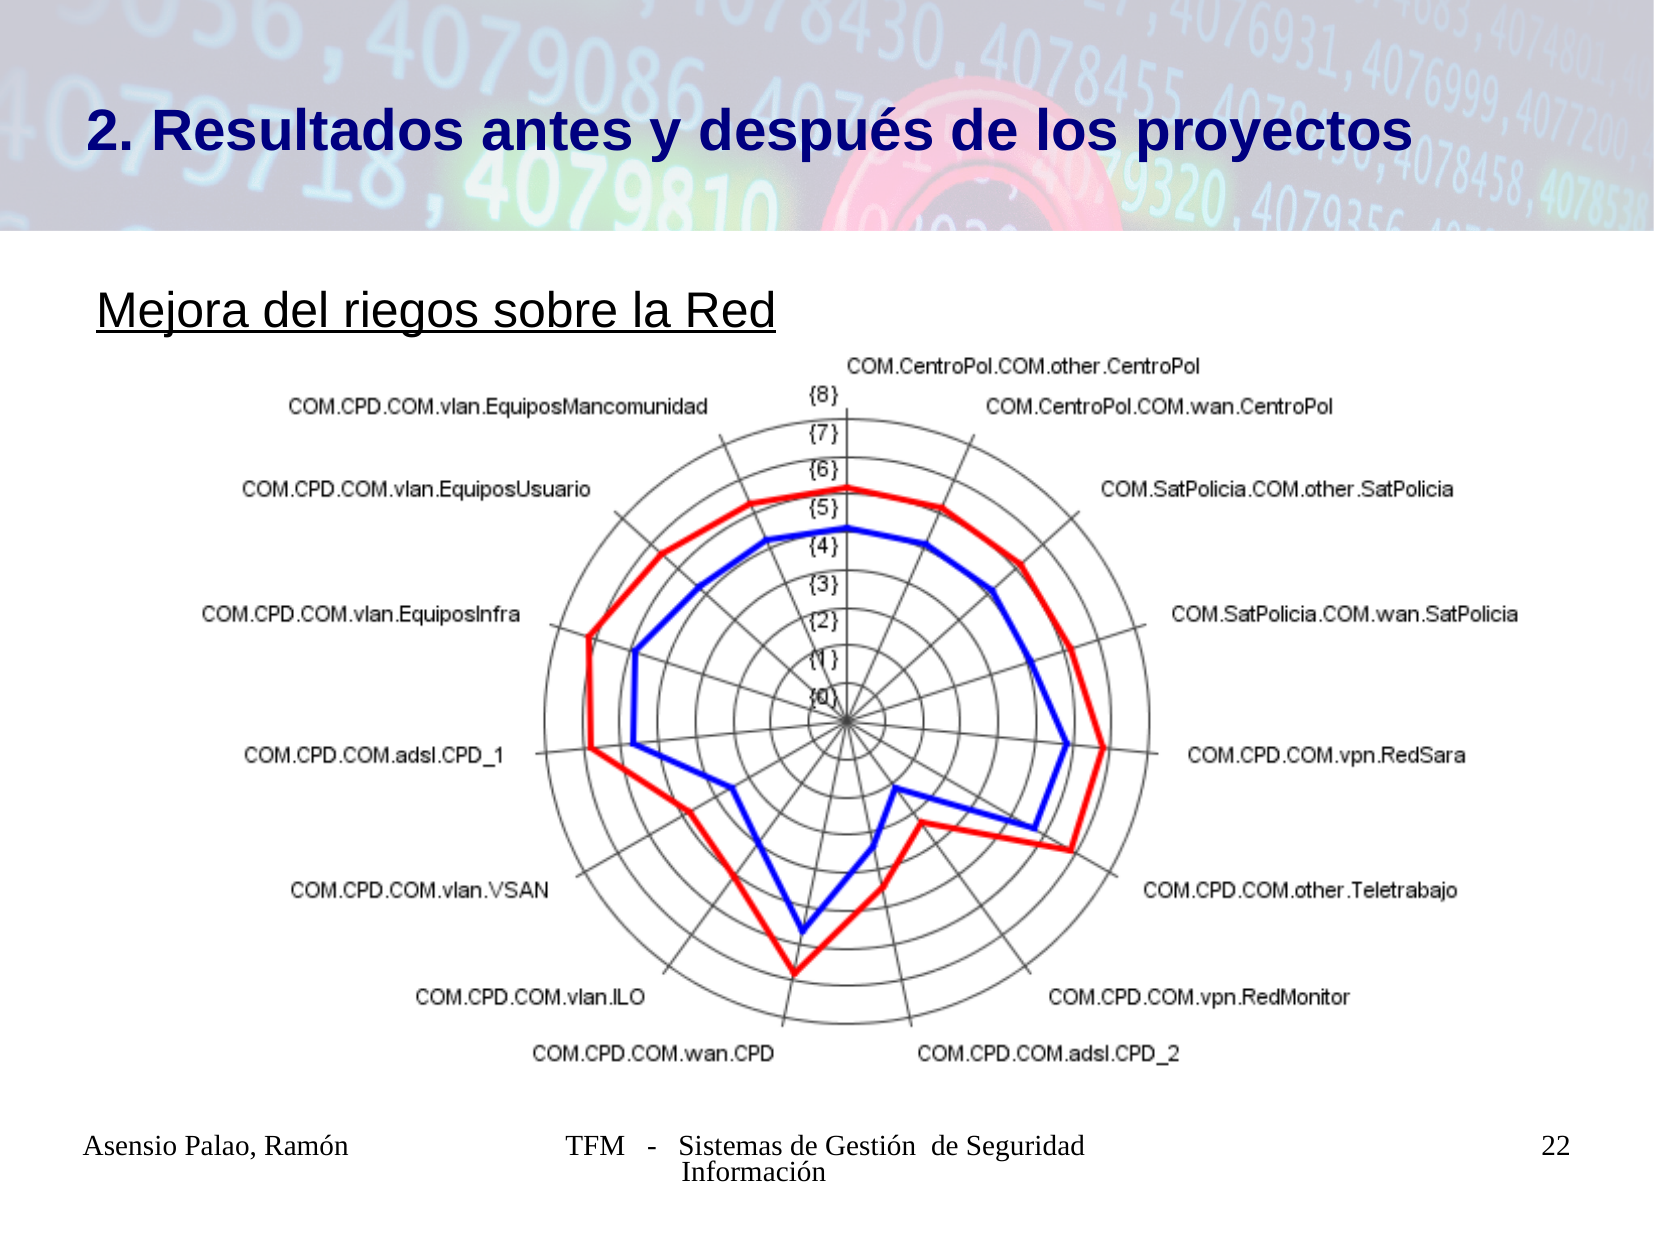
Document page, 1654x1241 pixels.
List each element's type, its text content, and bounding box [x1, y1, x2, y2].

picture [171, 342, 1546, 1111]
text_box 2. Resultados antes y después de los proyectos [71, 90, 1654, 226]
text_box Mejora del riegos sobre la Red [81, 274, 1606, 1241]
picture [0, 0, 1654, 1241]
